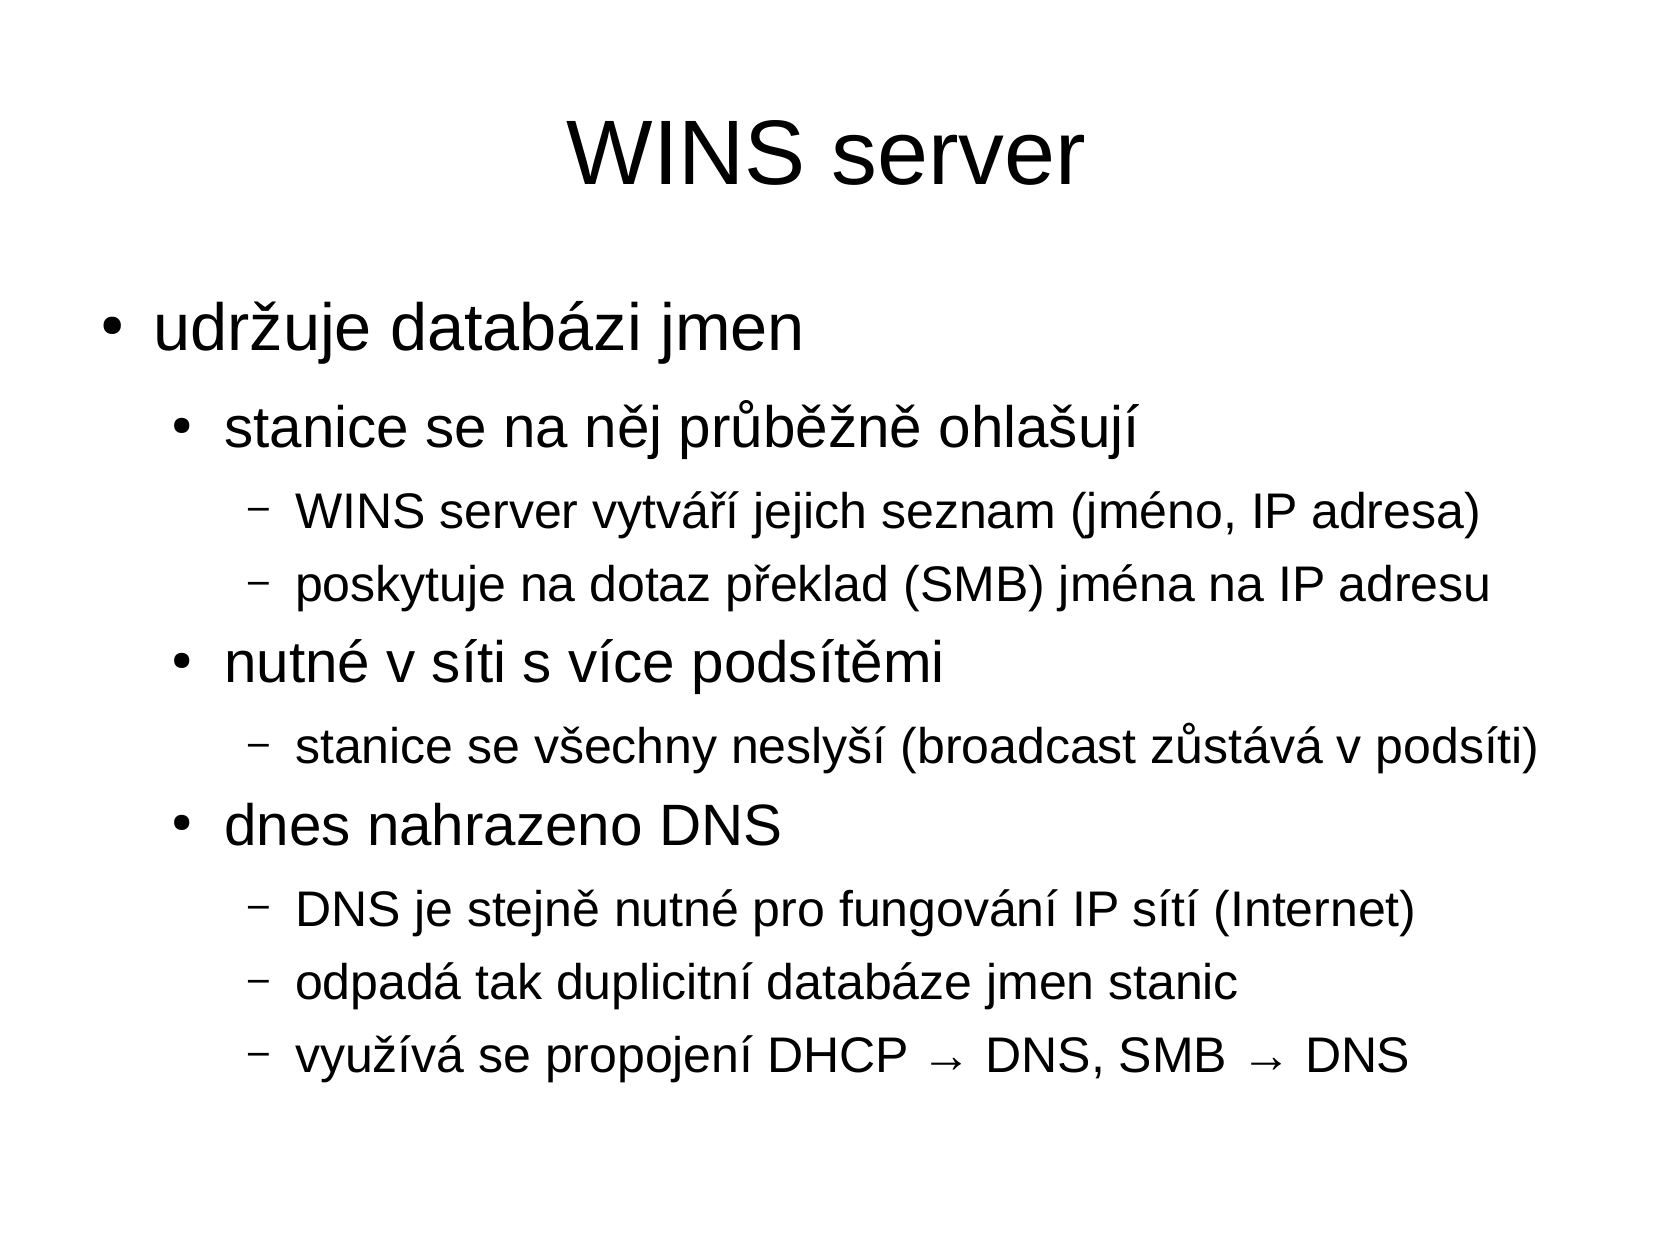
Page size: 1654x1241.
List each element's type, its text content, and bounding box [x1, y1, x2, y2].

title WINS server [82, 49, 1571, 257]
list udržuje databázi jmen stanice se na něj průběžně ohlašují WINS server vytváří jejich seznam (jméno, IP adresa) poskytuje na dotaz překlad (SMB) jména na IP adresu nutné v síti s více podsítěmi stanice se všechny neslyší (broadcast zůstává v podsíti) dnes nahrazeno DNS DNS je stejně nutné pro fungování IP sítí (Internet) odpadá tak duplicitní databáze jmen stanic využívá se propojení DHCP → DNS, SMB → DNS [82, 290, 1571, 1109]
